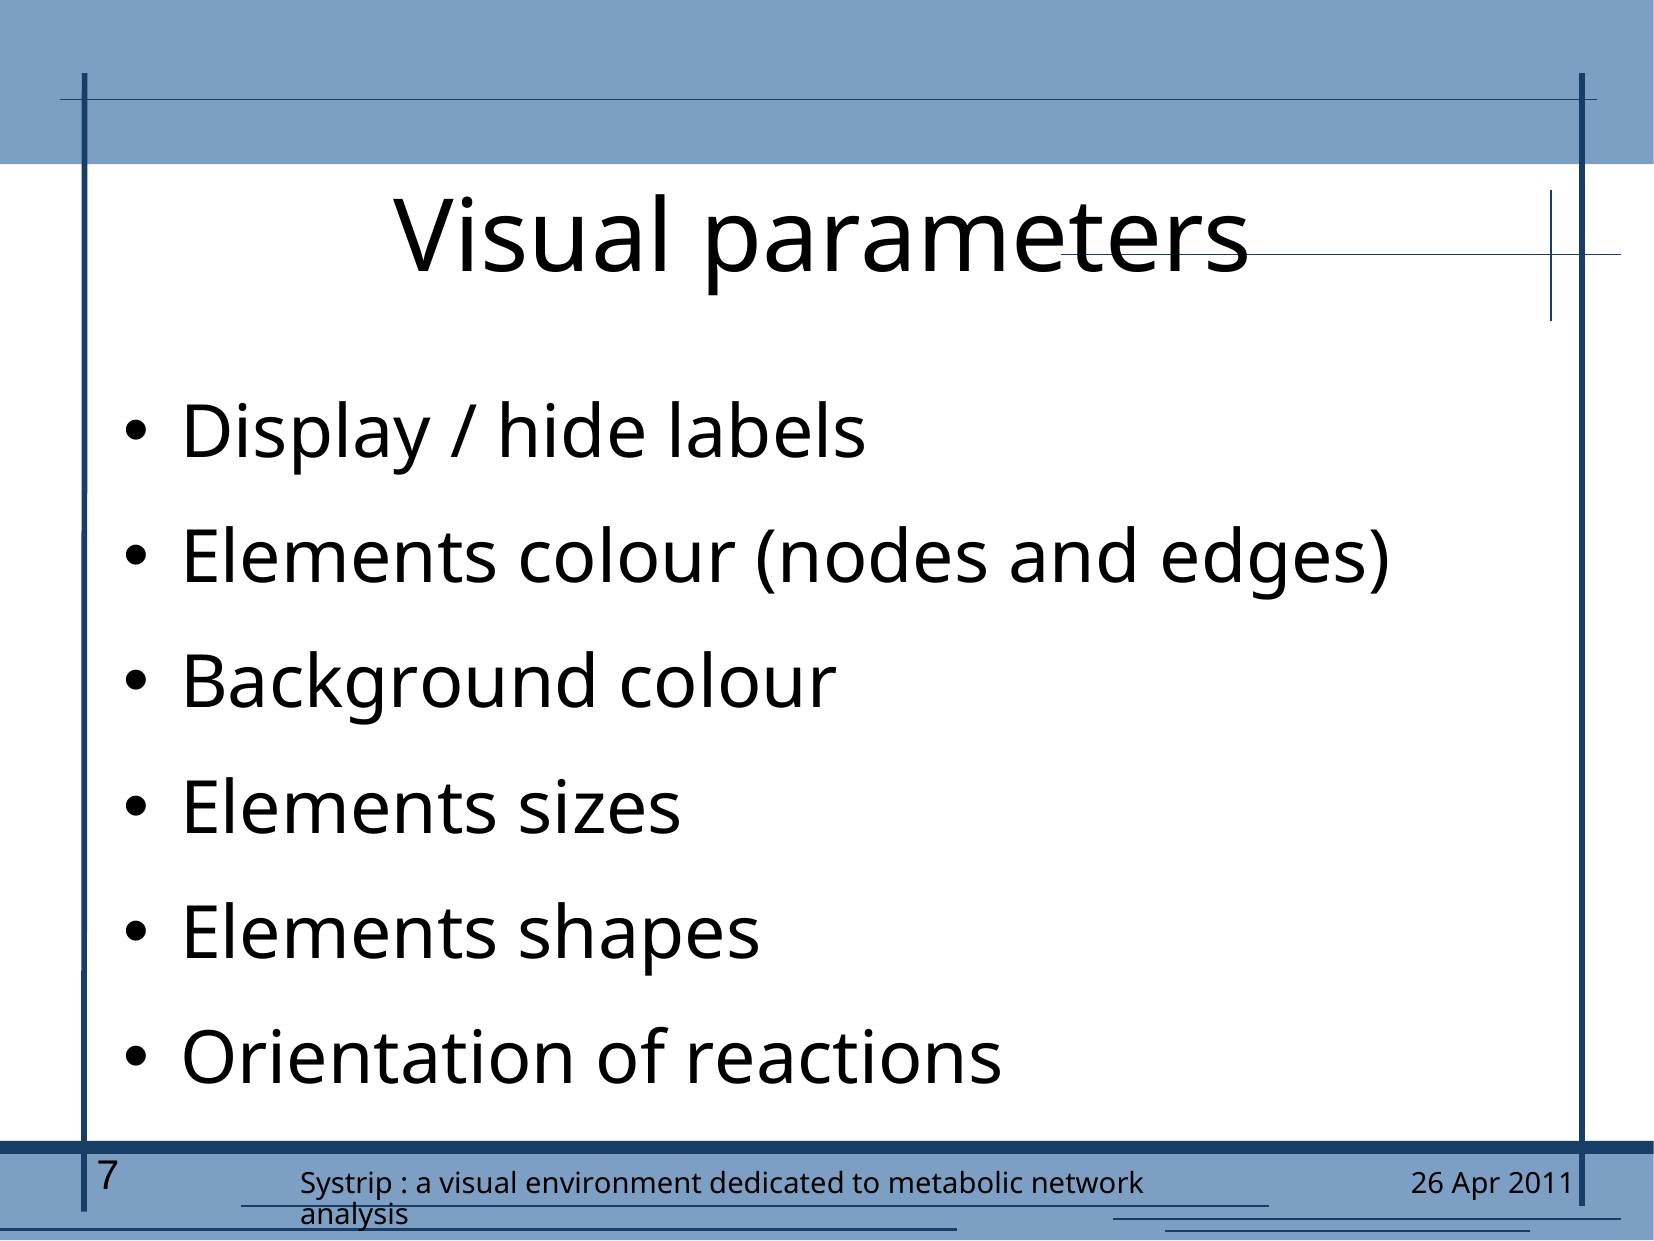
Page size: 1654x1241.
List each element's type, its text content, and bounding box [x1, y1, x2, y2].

title Visual parameters [117, 124, 1530, 332]
list Display / hide labels Elements colour (nodes and edges) Background colour Elements sizes Elements shapes Orientation of reactions [124, 372, 1537, 1141]
